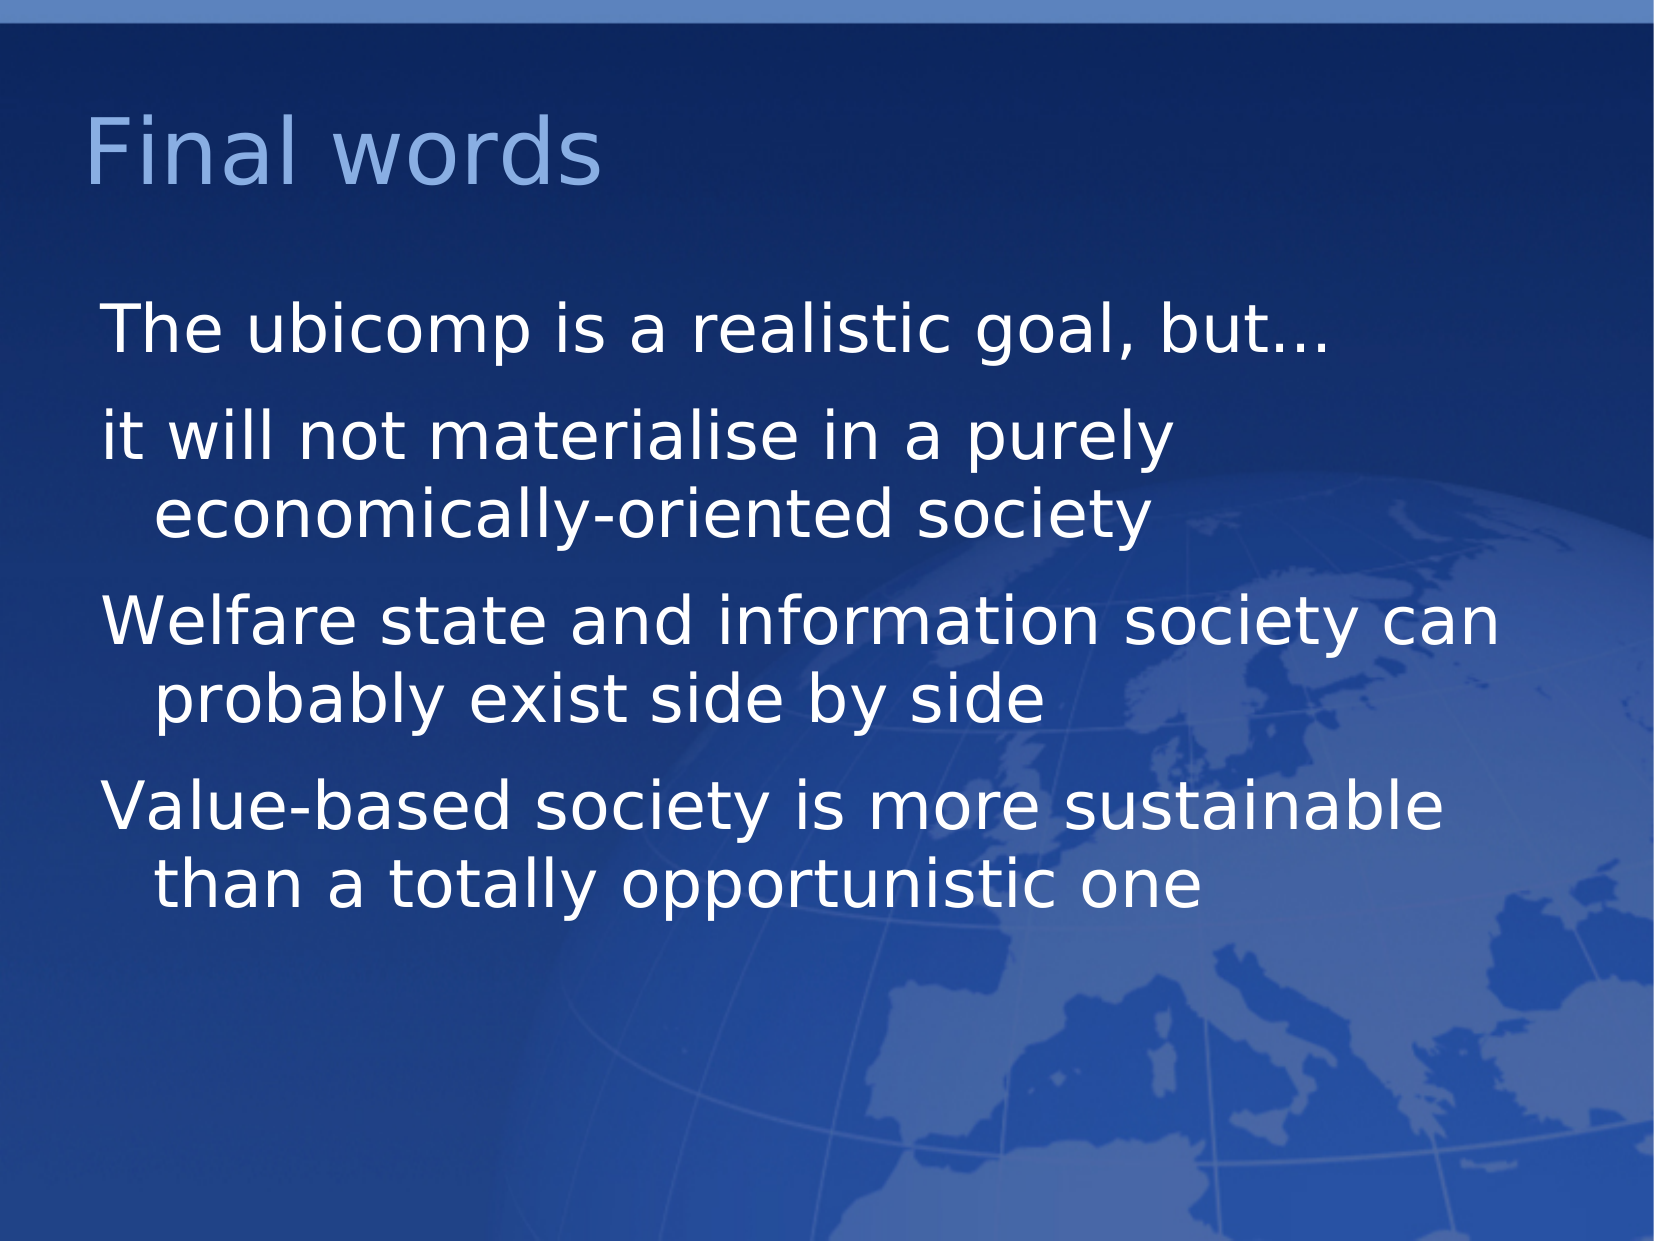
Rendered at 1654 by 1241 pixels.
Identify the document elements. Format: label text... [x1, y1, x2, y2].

list The ubicomp is a realistic goal, but... it will not materialise in a purely economically-oriented society Welfare state and information society can probably exist side by side Value-based society is more sustainable than a totally opportunistic one [82, 290, 1571, 1094]
picture [0, 0, 1654, 1241]
title Final words [82, 56, 1571, 250]
